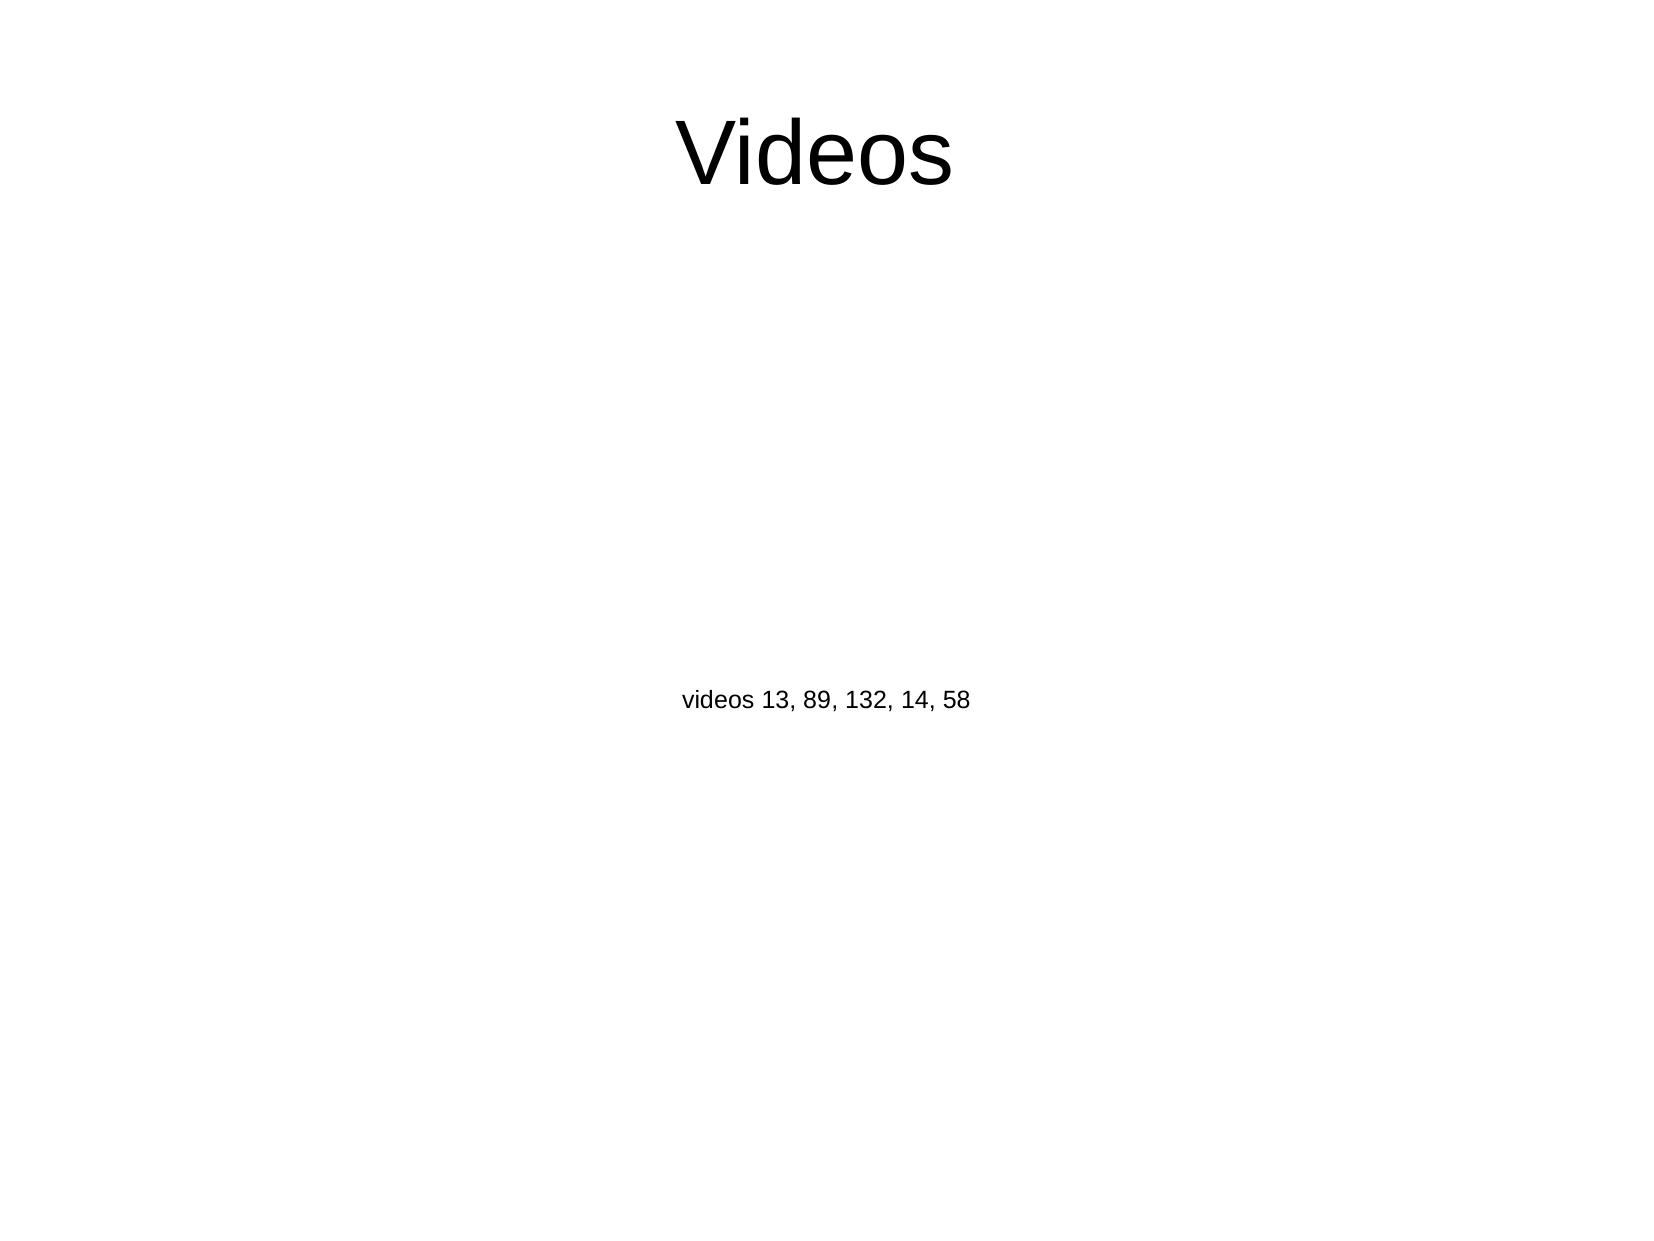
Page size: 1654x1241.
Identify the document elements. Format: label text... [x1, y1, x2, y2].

subtitle videos 13, 89, 132, 14, 58 [82, 297, 1571, 1102]
title Videos [82, 49, 1571, 257]
